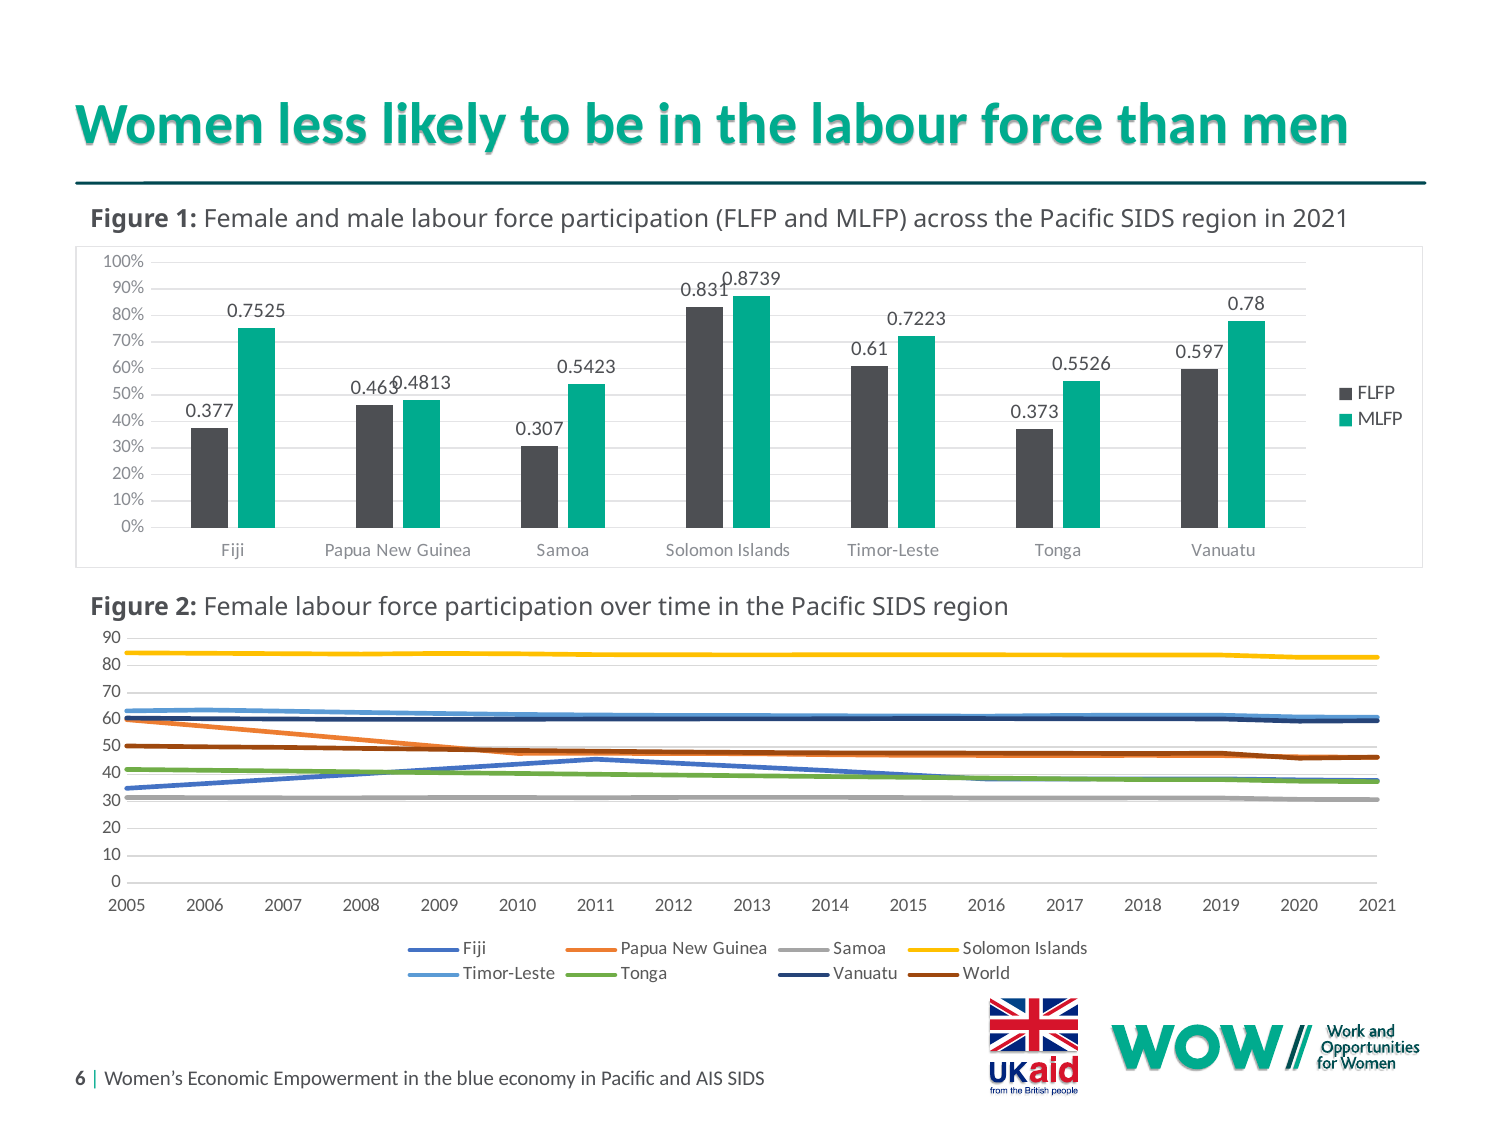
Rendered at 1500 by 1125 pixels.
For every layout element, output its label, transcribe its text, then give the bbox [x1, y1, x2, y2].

text_box 6 | Women’s Economic Empowerment in the blue economy in Pacific and AIS SIDS [75, 1032, 852, 1093]
chart [75, 630, 1424, 991]
text_box Figure 2: Female labour force participation over time in the Pacific SIDS region [75, 583, 1424, 630]
title Women less likely to be in the labour force than men [75, 41, 1424, 156]
text_box Figure 1: Female and male labour force participation (FLFP and MLFP) across the Pacific SIDS region in 2021 [75, 194, 1424, 241]
chart [75, 245, 1424, 569]
